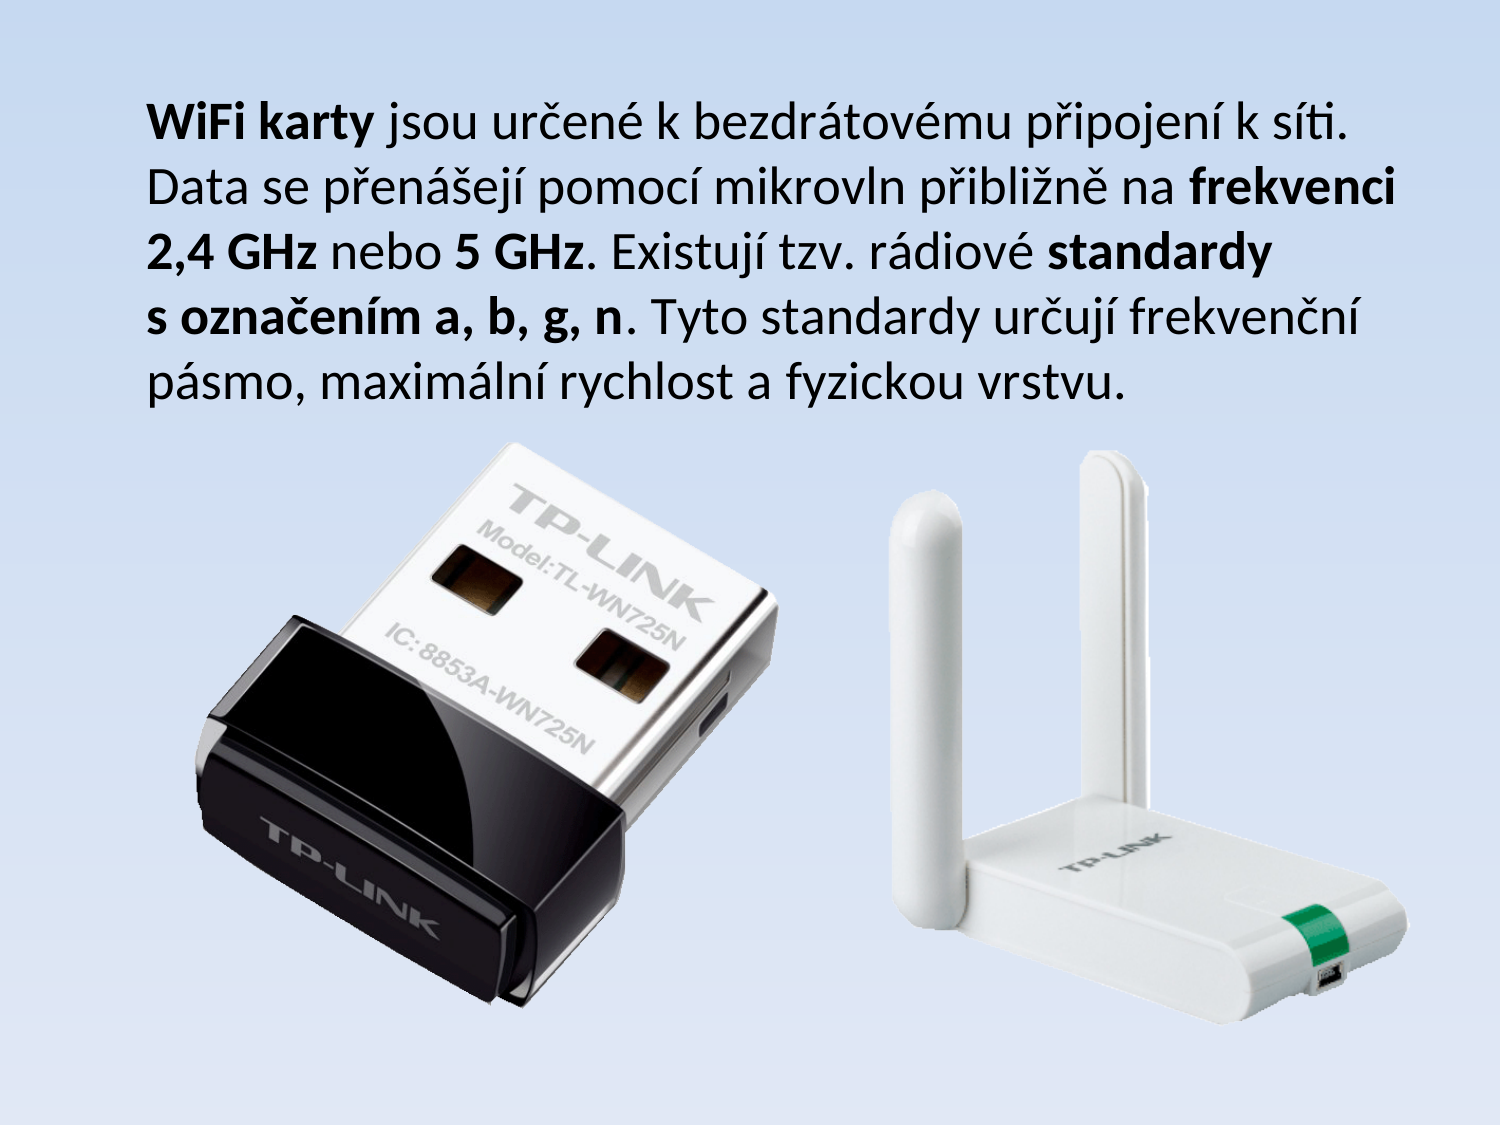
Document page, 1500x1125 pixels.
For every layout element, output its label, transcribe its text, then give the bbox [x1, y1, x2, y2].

list WiFi karty jsou určené k bezdrátovému připojení k síti. Data se přenášejí pomocí mikrovln přibližně na frekvenci 2,4 GHz nebo 5 GHz. Existují tzv. rádiové standardy s označením a, b, g, n. Tyto standardy určují frekvenční pásmo, maximální rychlost a fyzickou vrstvu. [75, 78, 1426, 821]
picture [171, 432, 1500, 1045]
